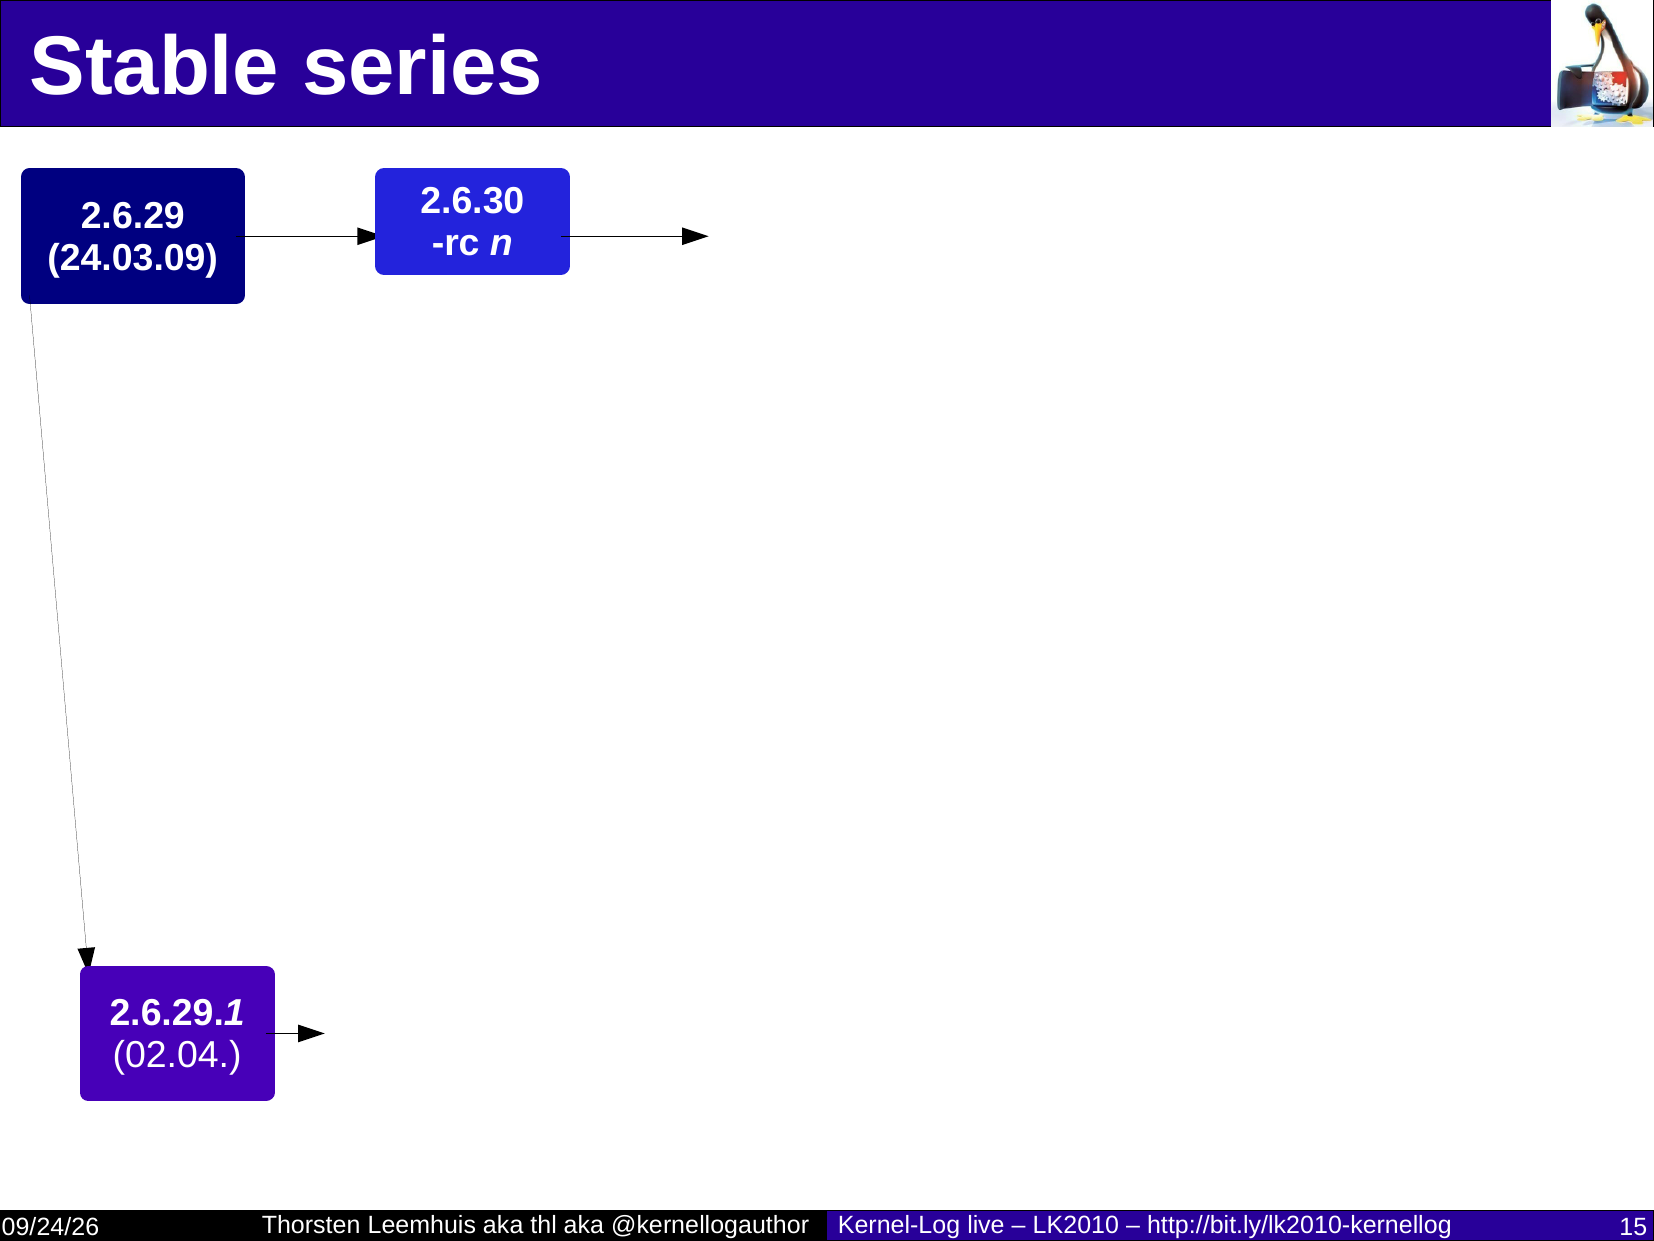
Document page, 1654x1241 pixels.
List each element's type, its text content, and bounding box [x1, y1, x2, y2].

picture [1551, 0, 1653, 127]
text_box 2.6.30 -rc n [383, 177, 562, 266]
text_box 2.6.29.1 (02.04.) [88, 974, 266, 1093]
title Stable series [29, 19, 1535, 113]
text_box 2.6.29 (24.03.09) [29, 177, 237, 296]
